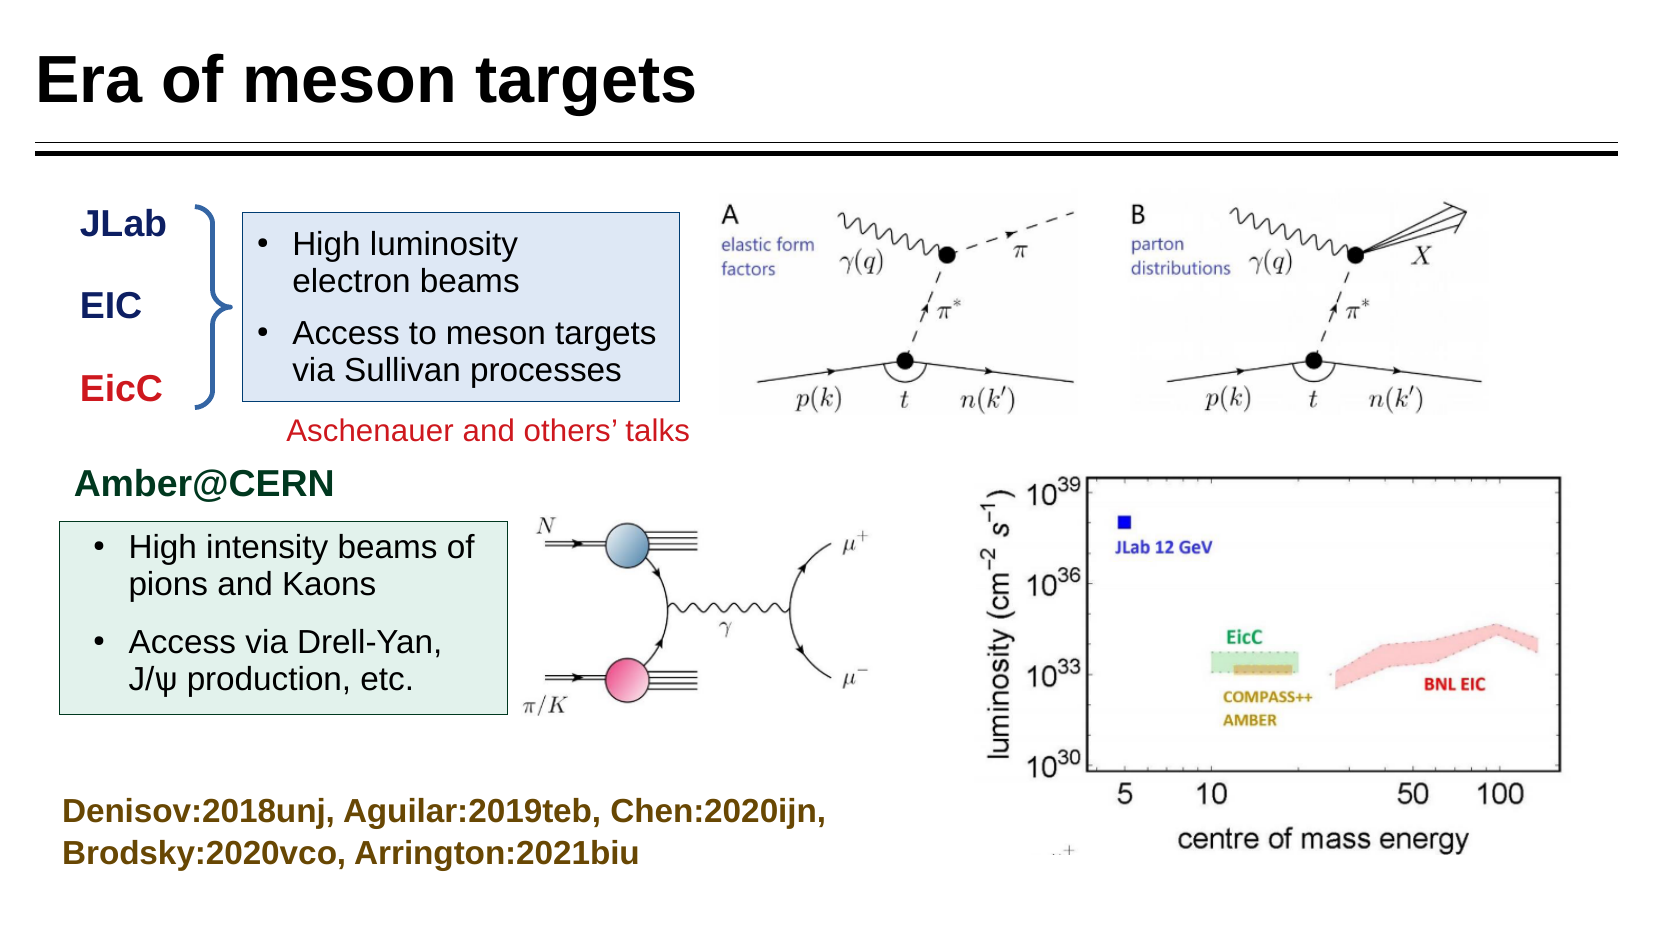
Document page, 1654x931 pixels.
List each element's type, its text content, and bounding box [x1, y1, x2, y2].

picture [974, 466, 1571, 855]
title Era of meson targets [33, 33, 1430, 196]
text_box Aschenauer and others’ talks [271, 405, 745, 456]
text_box High luminosity electron beams [242, 218, 543, 307]
text_box [242, 212, 680, 307]
text_box EicC [64, 360, 195, 418]
text_box [473, 632, 508, 715]
text_box Access to meson targets via Sullivan processes [242, 307, 714, 406]
text_box Denisov:2018unj, Aguilar:2019teb, Chen:2020ijn, Brodsky:2020vco, Arrington:2021biu [47, 779, 945, 886]
text_box Amber@CERN [59, 454, 414, 538]
picture [519, 511, 880, 721]
text_box JLab [64, 194, 207, 254]
picture [714, 188, 1495, 426]
text_box High intensity beams of pions and Kaons [78, 521, 519, 632]
text_box Access via Drell-Yan, J/ѱ production, etc. [78, 615, 473, 727]
text_box EIC [64, 277, 172, 335]
text_box [59, 538, 78, 715]
